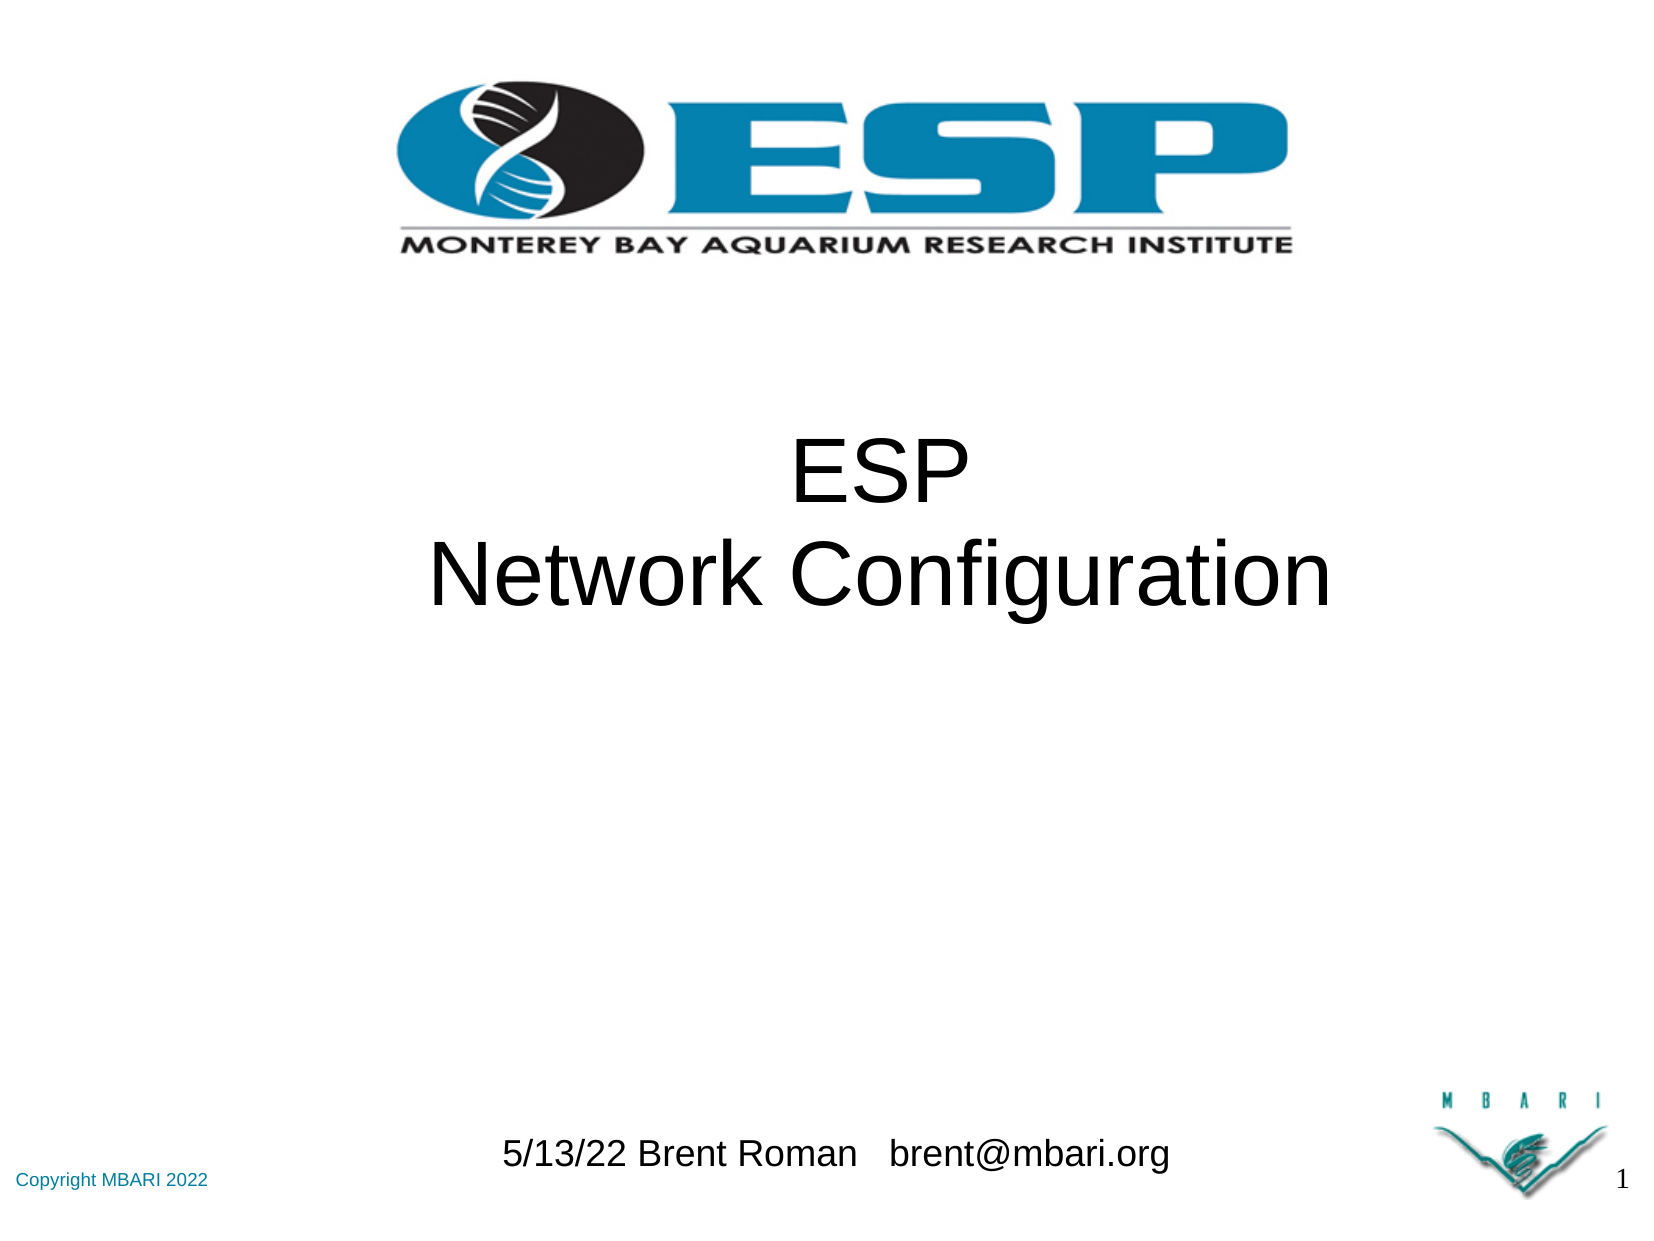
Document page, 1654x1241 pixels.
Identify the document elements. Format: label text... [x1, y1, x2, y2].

text_box 5/13/22 Brent Roman brent@mbari.org [487, 1125, 1186, 1182]
picture [1426, 1091, 1613, 1200]
picture [375, 74, 1313, 263]
text_box ESP Network Configuration [412, 412, 1351, 638]
